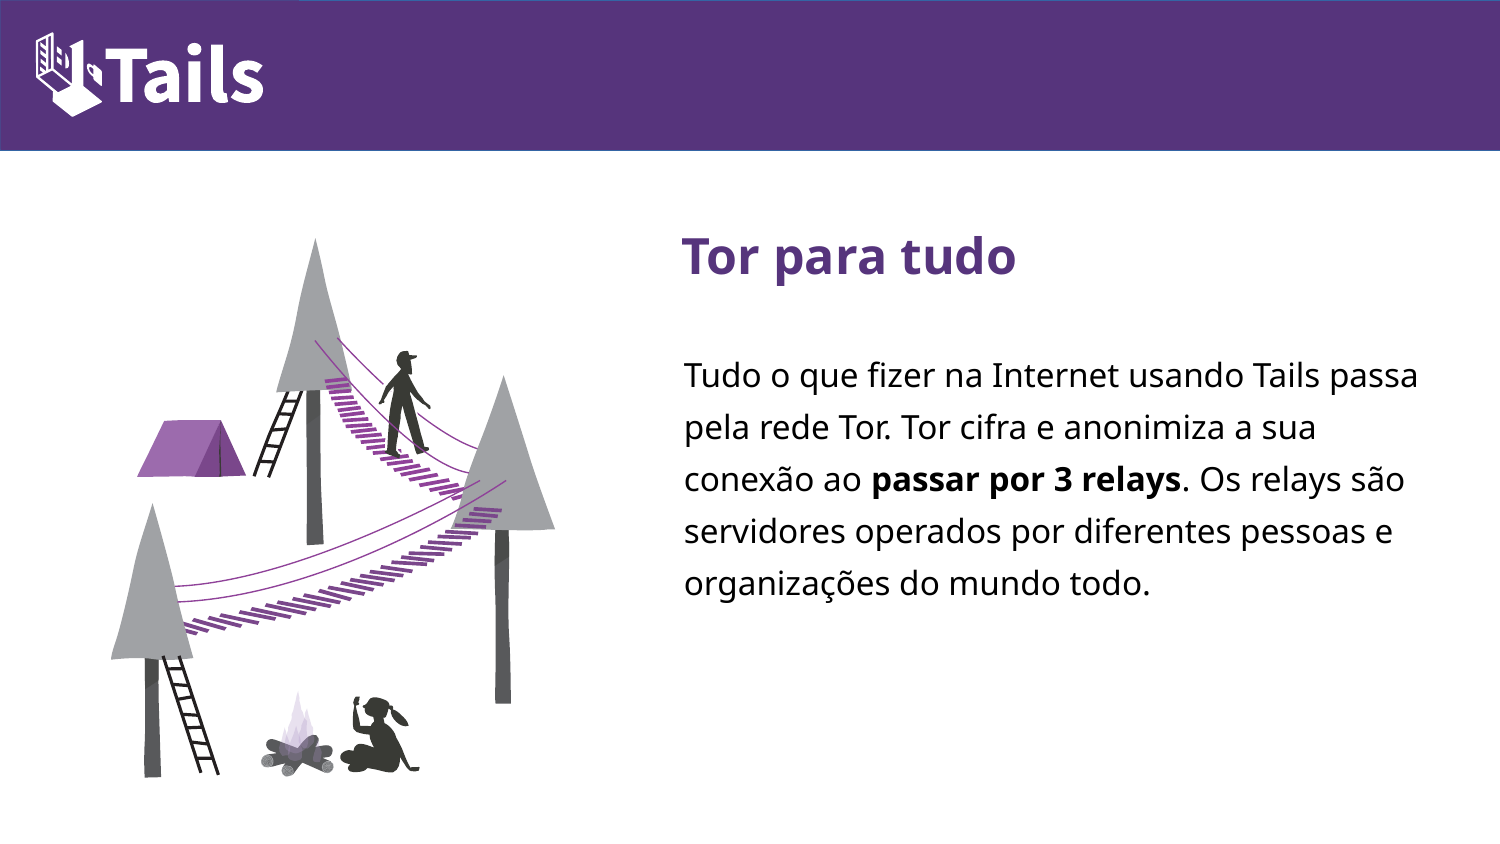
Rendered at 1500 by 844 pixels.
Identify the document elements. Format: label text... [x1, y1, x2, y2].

picture [92, 232, 574, 782]
text_box Tudo o que fizer na Internet usando Tails passa pela rede Tor. Tor cifra e anonimiza a sua conexão ao passar por 3 relays. Os relays são servidores operados por diferentes pessoas e organizações do mundo todo. [669, 337, 1457, 593]
title Tor para tudo [680, 197, 1426, 314]
